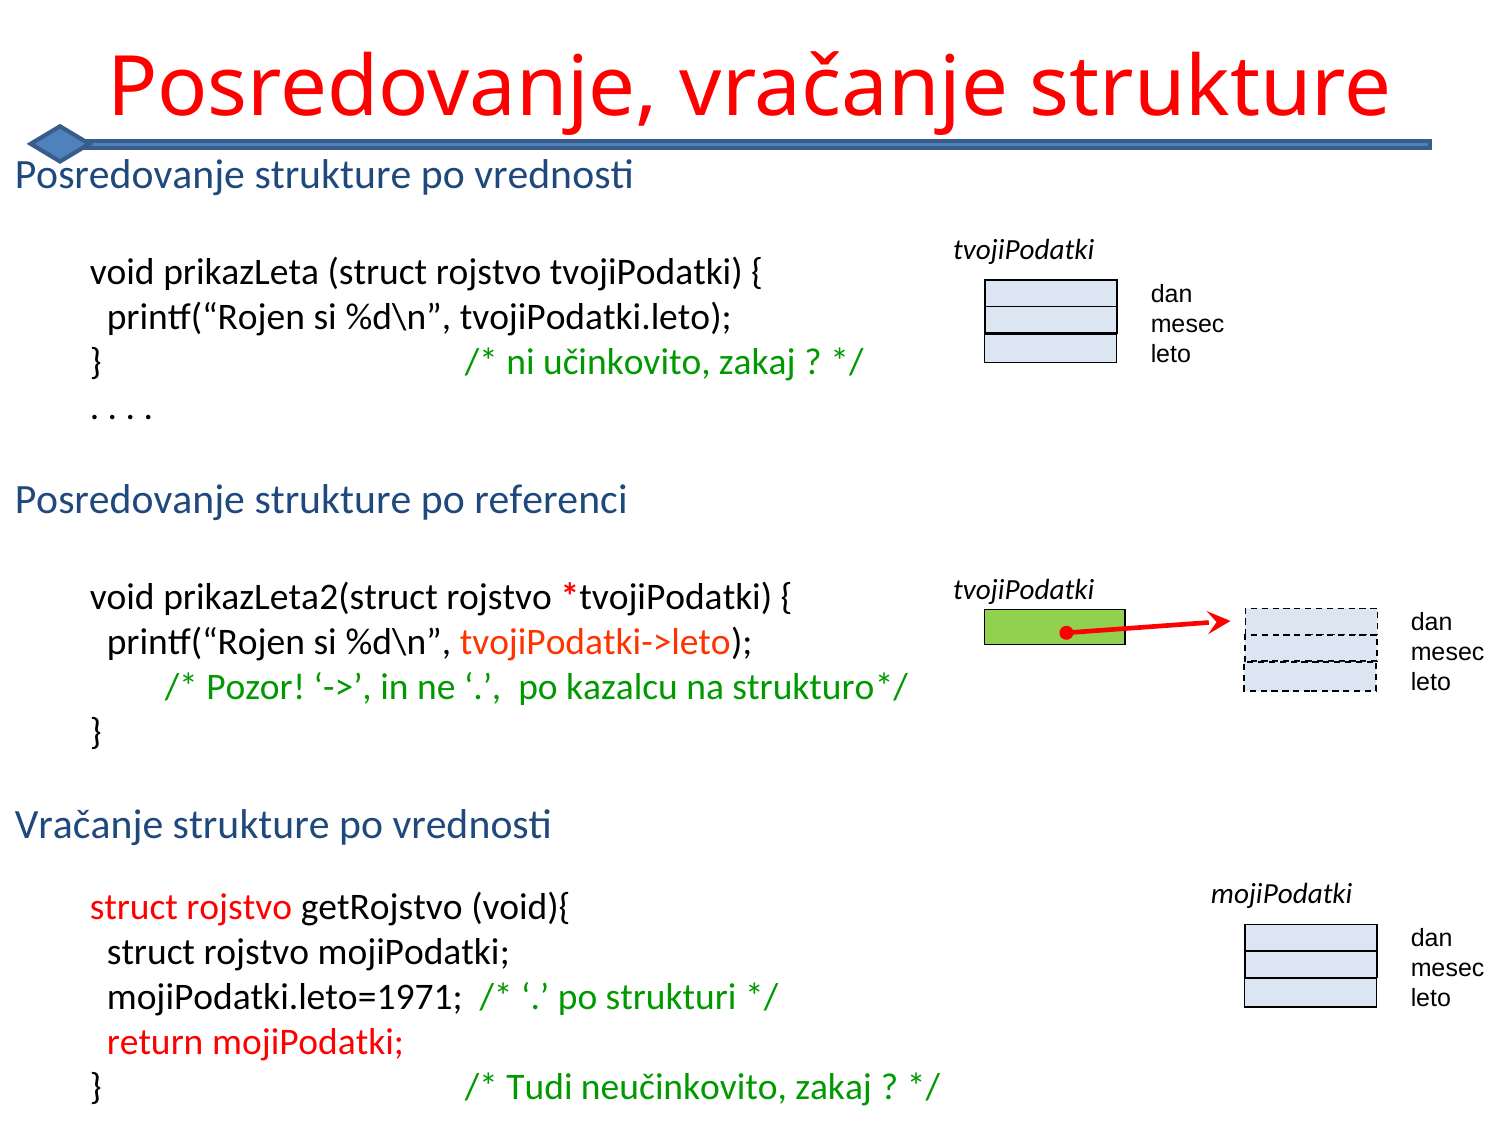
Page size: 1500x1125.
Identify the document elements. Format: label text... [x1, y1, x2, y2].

text_box [1244, 924, 1378, 1008]
text_box [984, 280, 1118, 363]
text_box Posredovanje strukture po vrednosti void prikazLeta (struct rojstvo tvojiPodatki) { printf(“Rojen si %d\n”, tvojiPodatki.leto); } /* ni učinkovito, zakaj ? */ . . . . Posredovanje strukture po referenci void prikazLeta2(struct rojstvo *tvojiPodatki) { printf(“Rojen si %d\n”, tvojiPodatki->leto); /* Pozor! ‘->’, in ne ‘.’, po kazalcu na strukturo*/ } Vračanje strukture po vrednosti struct rojstvo getRojstvo (void){ struct rojstvo mojiPodatki; mojiPodatki.leto=1971; /* ‘.’ po strukturi */ return mojiPodatki; } /* Tudi neučinkovito, zakaj ? */ [0, 139, 1500, 1115]
text_box [984, 609, 1125, 645]
text_box dan mesec leto [1396, 914, 1500, 1020]
text_box tvojiPodatki [938, 222, 1110, 274]
text_box mojiPodatki [1196, 867, 1368, 918]
text_box [1244, 608, 1378, 691]
text_box tvojiPodatki [938, 562, 1110, 613]
text_box dan mesec leto [1136, 269, 1240, 375]
title Posredovanje, vračanje strukture [75, 23, 1426, 141]
text_box dan mesec leto [1396, 597, 1500, 703]
